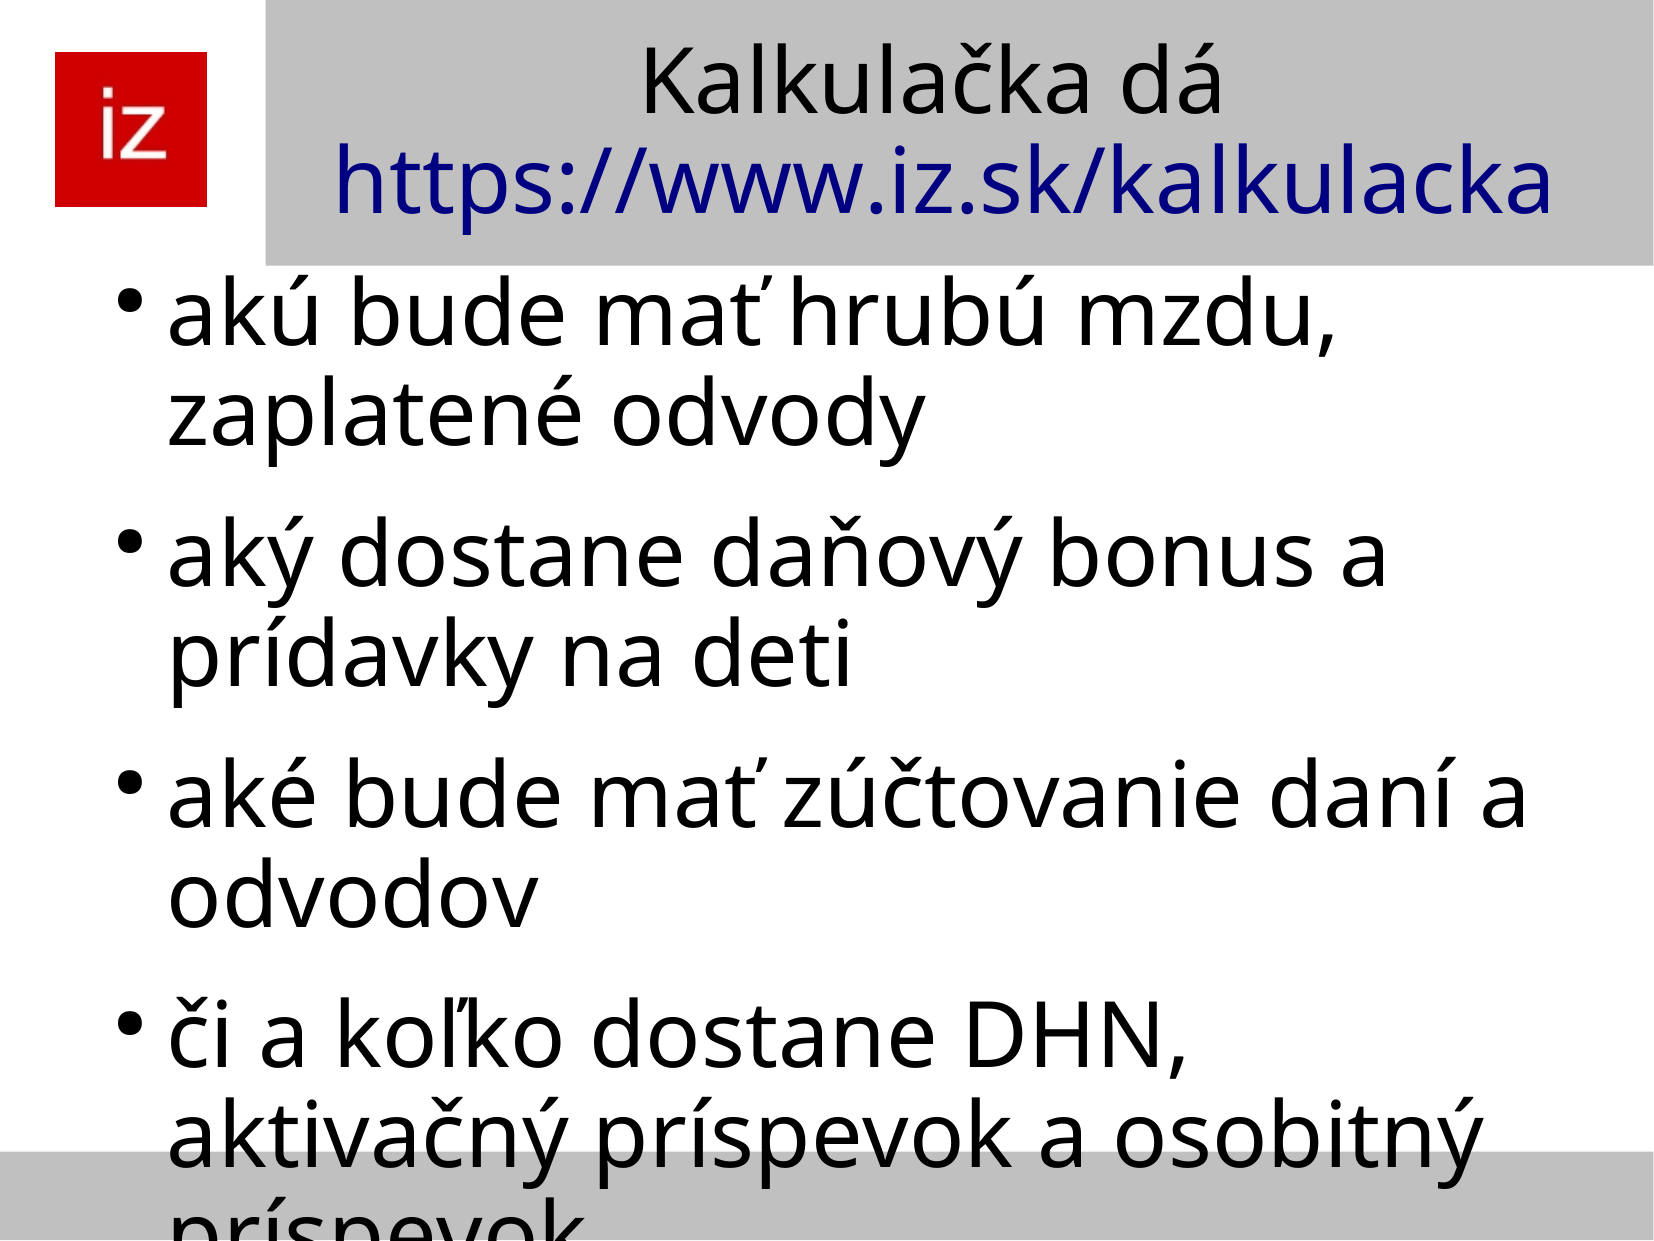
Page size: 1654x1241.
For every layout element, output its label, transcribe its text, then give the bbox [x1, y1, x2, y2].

list akú bude mať hrubú mzdu, zaplatené odvody aký dostane daňový bonus a prídavky na deti aké bude mať zúčtovanie daní a odvodov či a koľko dostane DHN, aktivačný príspevok a osobitný príspevok koľko je to spolu [0, 265, 1595, 1241]
picture [55, 52, 207, 207]
title Kalkulačka dá https://www.iz.sk/kalkulacka [324, 29, 1565, 237]
